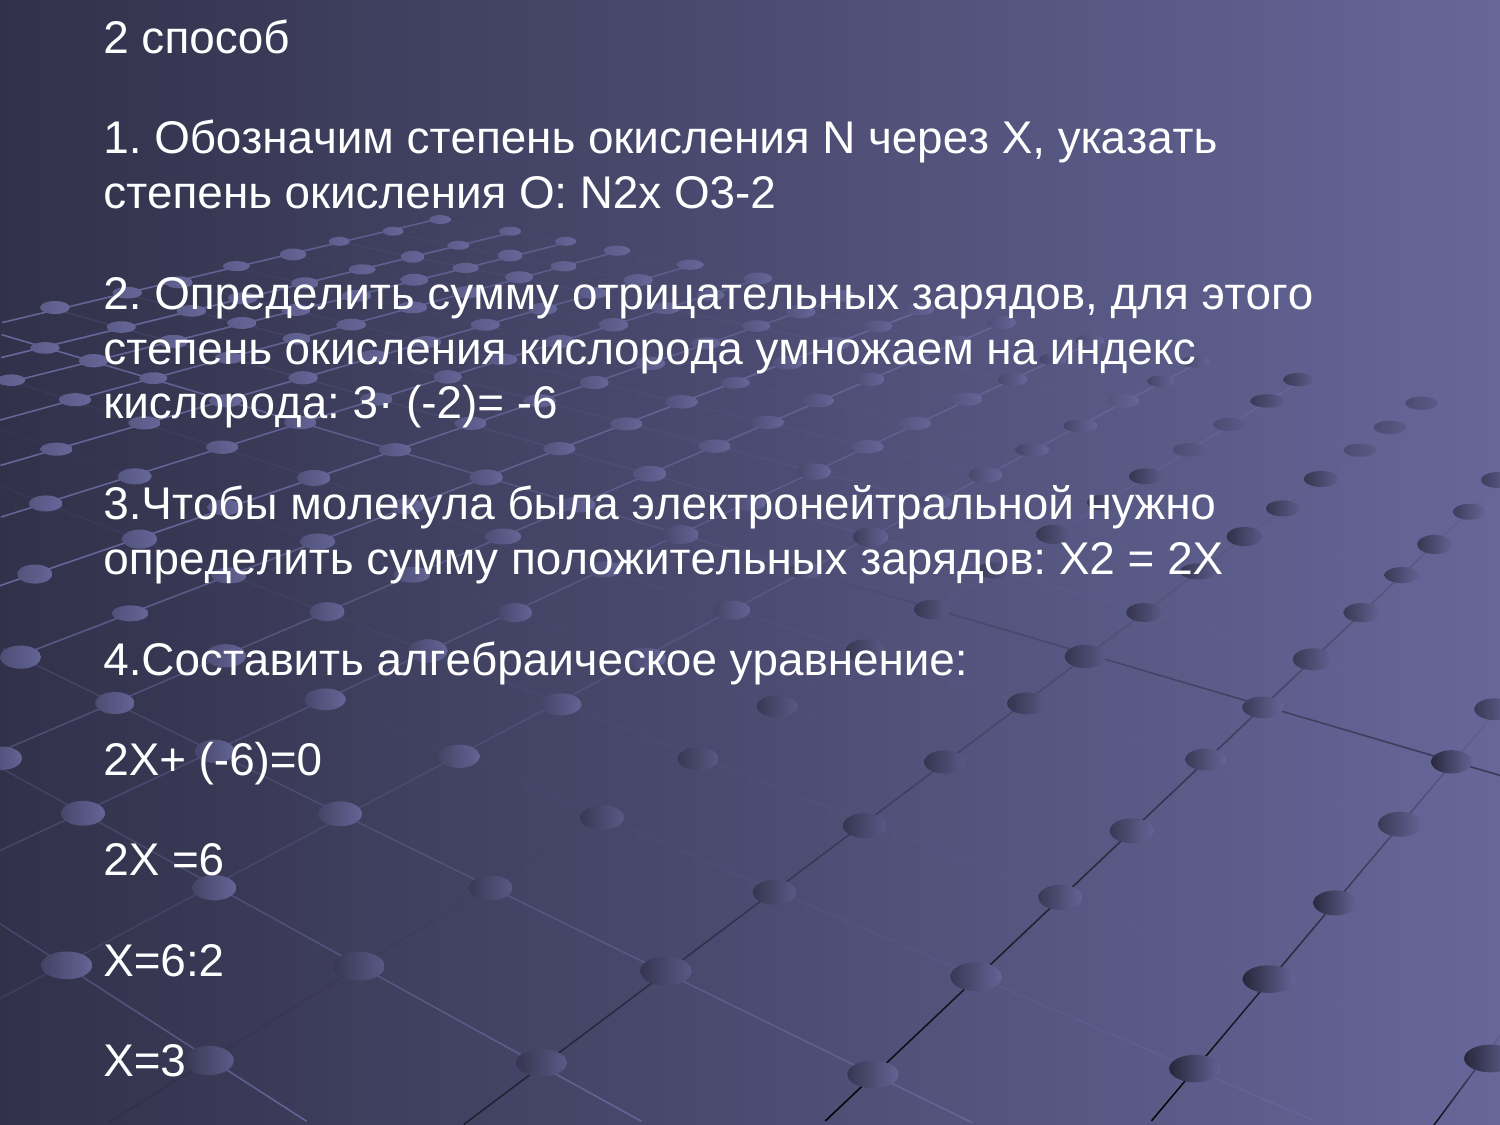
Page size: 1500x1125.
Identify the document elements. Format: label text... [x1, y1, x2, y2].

text_box 2 способ 1. Обозначим степень окисления N через Х, указать степень окисления О: N2x O3-2 2. Определить сумму отрицательных зарядов, для этого степень окисления кислорода умножаем на индекс кислорода: 3· (-2)= -6 3.Чтобы молекула была электронейтральной нужно определить сумму положительных зарядов: Х2 = 2Х 4.Составить алгебраическое уравнение: 2Х+ (-6)=0 2Х =6 Х=6:2 Х=3 [88, 0, 1385, 1125]
